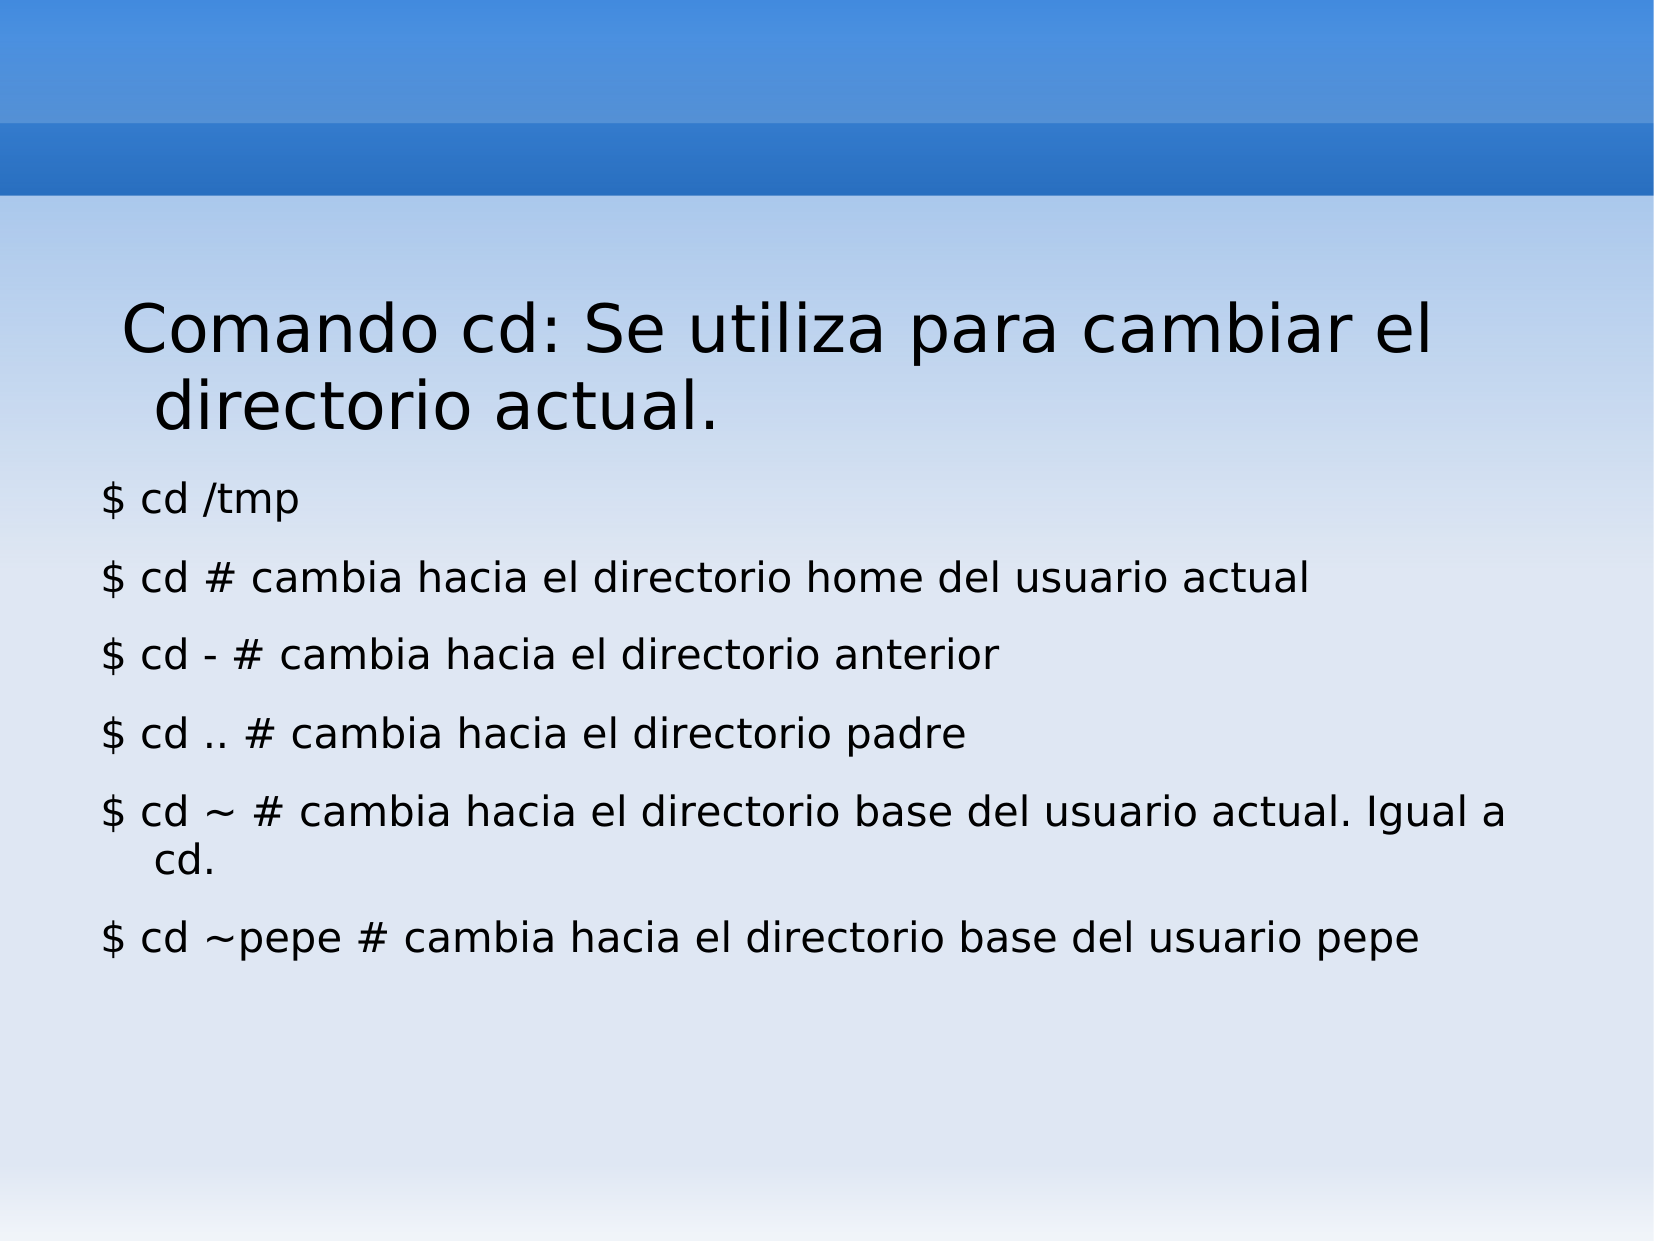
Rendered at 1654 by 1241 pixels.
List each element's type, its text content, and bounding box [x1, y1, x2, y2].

list Comando cd: Se utiliza para cambiar el directorio actual. $ cd /tmp $ cd # cambia hacia el directorio home del usuario actual $ cd - # cambia hacia el directorio anterior $ cd .. # cambia hacia el directorio padre $ cd ~ # cambia hacia el directorio base del usuario actual. Igual a cd. $ cd ~pepe # cambia hacia el directorio base del usuario pepe [82, 290, 1571, 1109]
picture [0, 0, 1654, 1241]
